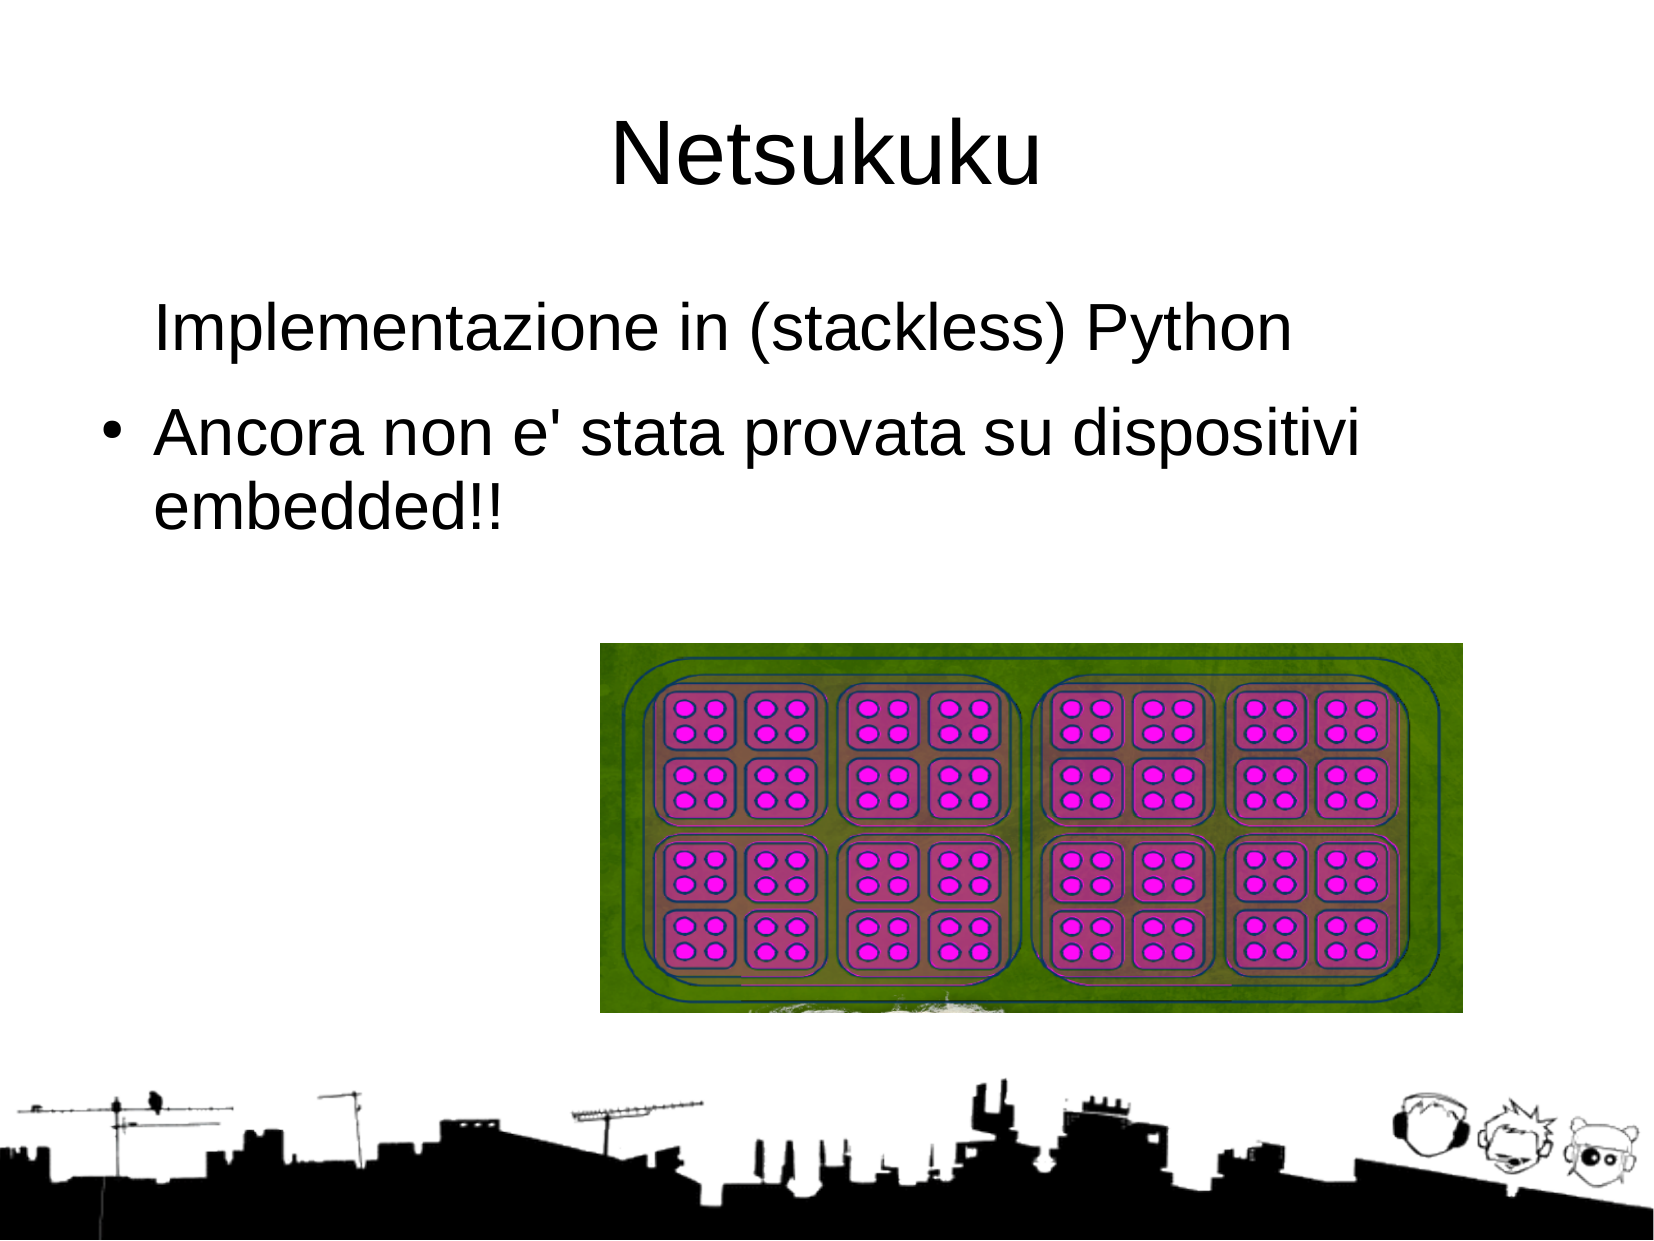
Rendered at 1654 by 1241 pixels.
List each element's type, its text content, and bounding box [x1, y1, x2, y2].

list Implementazione in (stackless) Python Ancora non e' stata provata su dispositivi embedded!! [82, 290, 1571, 1094]
picture [0, 1077, 1654, 1240]
title Netsukuku [82, 56, 1571, 250]
picture [600, 643, 1463, 1013]
